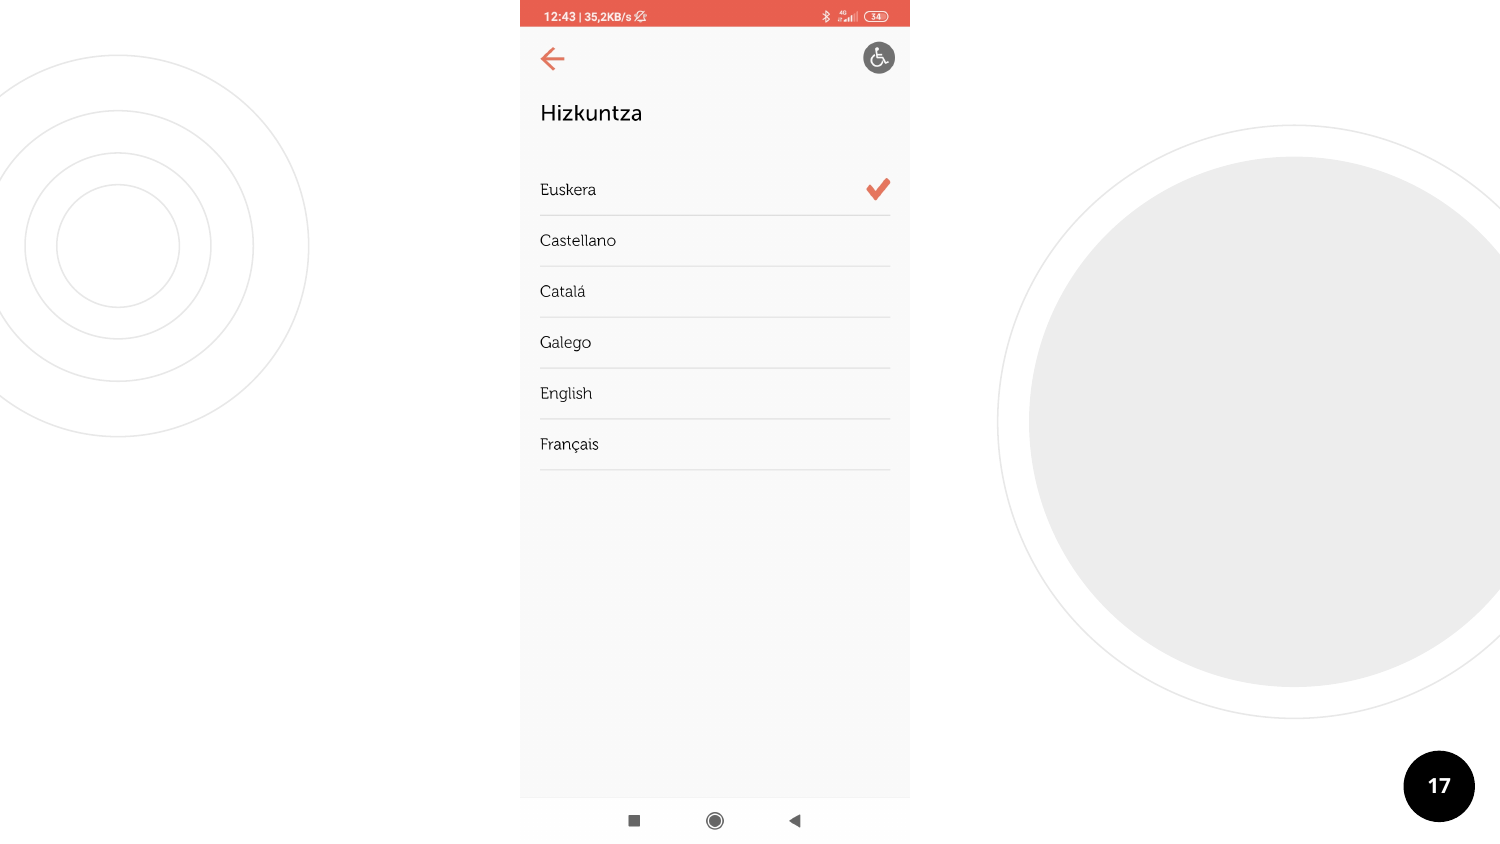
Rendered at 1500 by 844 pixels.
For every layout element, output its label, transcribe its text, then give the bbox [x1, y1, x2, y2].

text_box <zenbakia> [1403, 750, 1476, 823]
picture [520, 0, 910, 844]
